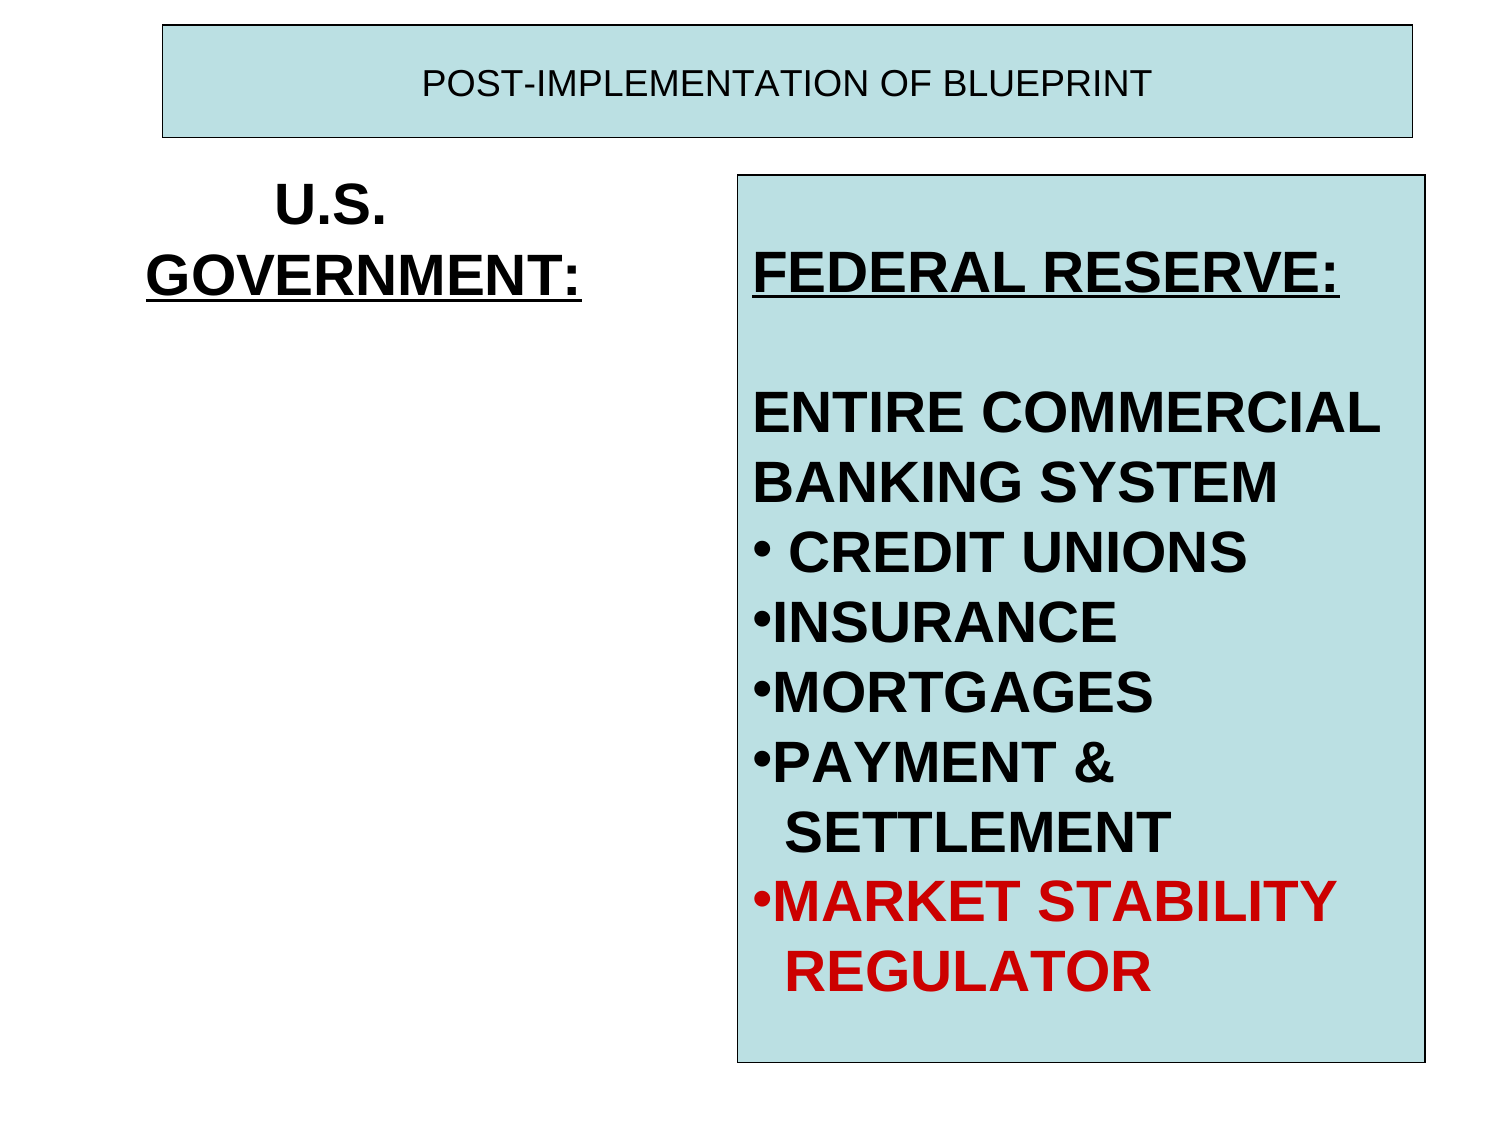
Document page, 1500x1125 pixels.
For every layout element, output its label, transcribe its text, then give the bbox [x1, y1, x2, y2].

text_box FEDERAL RESERVE: ENTIRE COMMERCIAL BANKING SYSTEM CREDIT UNIONS INSURANCE MORTGAGES PAYMENT & SETTLEMENT MARKET STABILITY REGULATOR [737, 174, 1426, 1063]
list U.S. GOVERNMENT: [74, 149, 650, 1005]
text_box POST-IMPLEMENTATION OF BLUEPRINT [162, 24, 1413, 138]
